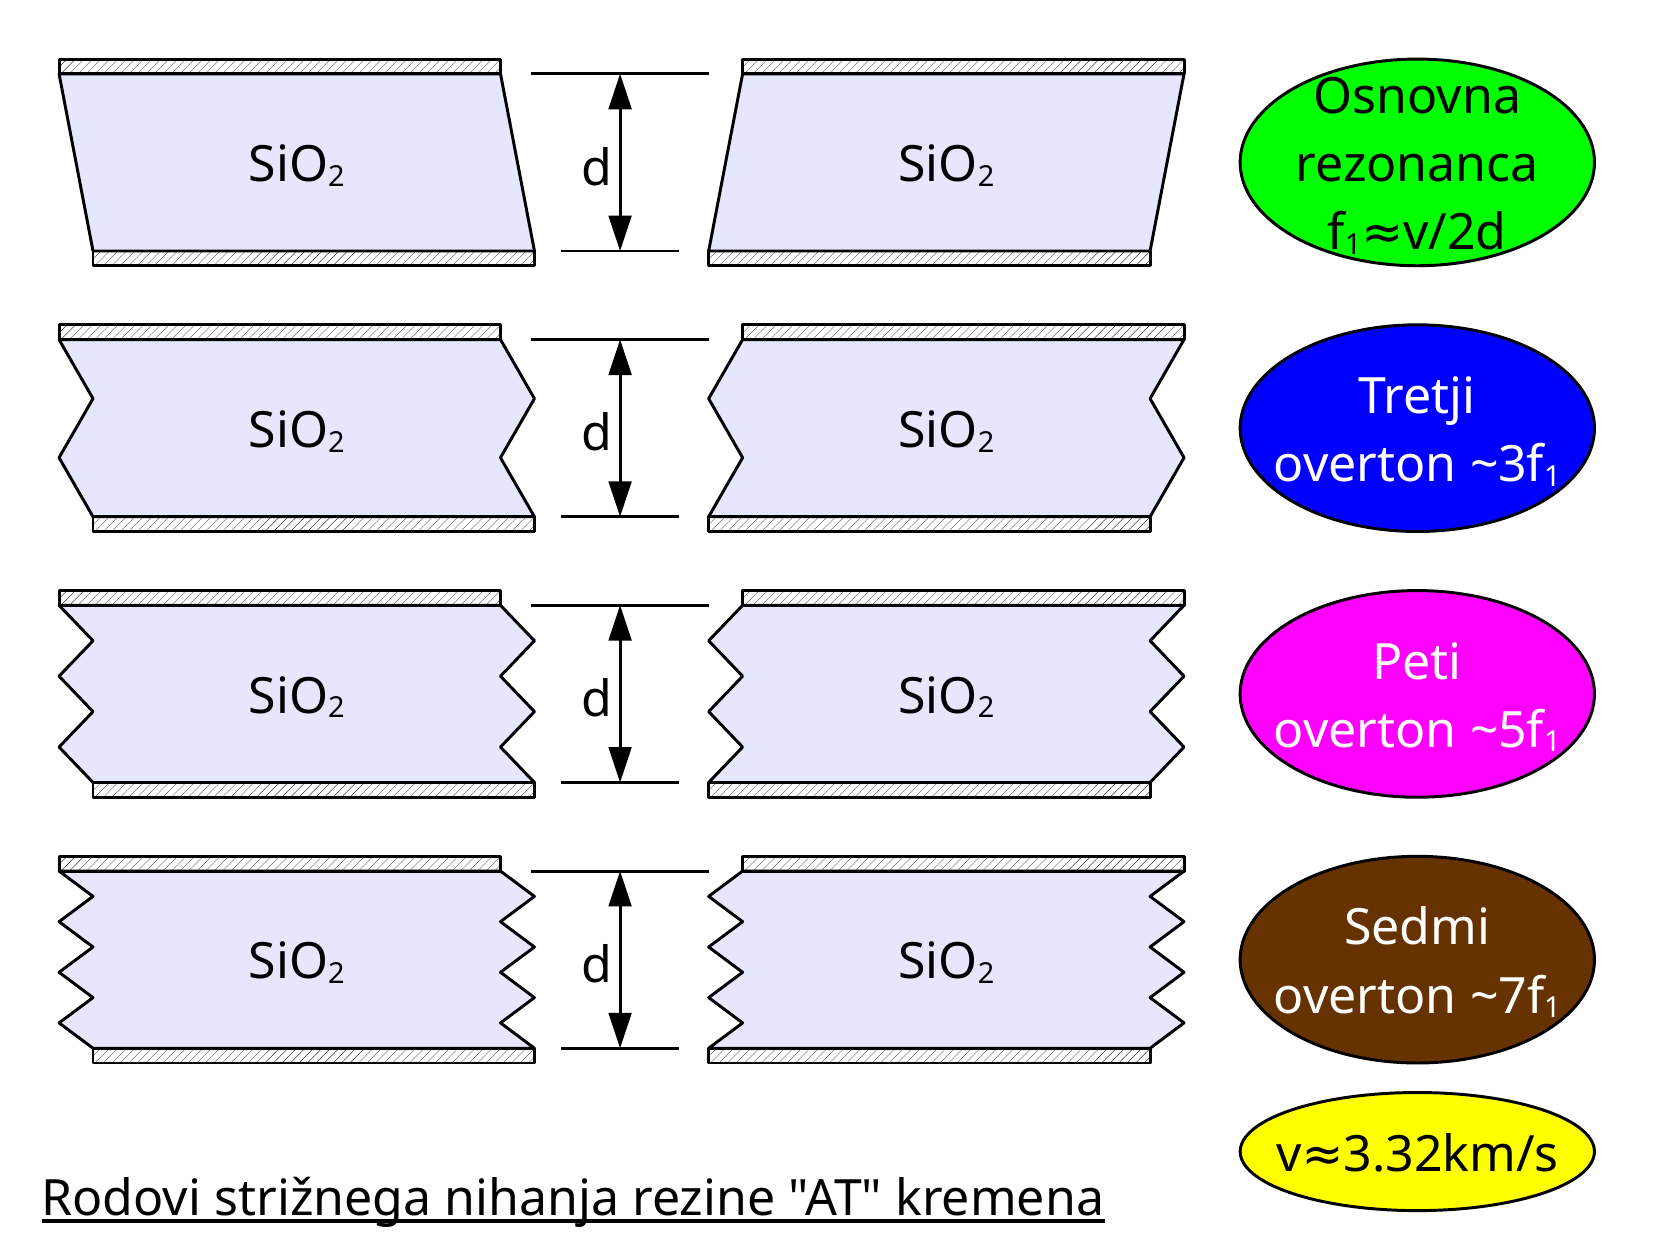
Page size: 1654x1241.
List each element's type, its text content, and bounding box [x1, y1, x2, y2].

text_box SiO2 [708, 871, 1185, 1048]
text_box [93, 516, 535, 532]
text_box [742, 856, 1185, 872]
text_box d [555, 388, 638, 467]
text_box [93, 782, 535, 798]
text_box Peti overton ~5f1 [1240, 590, 1595, 798]
text_box SiO2 [708, 605, 1185, 782]
text_box Rodovi strižnega nihanja rezine "AT" kremena [27, 1154, 1137, 1231]
text_box SiO2 [59, 871, 535, 1049]
text_box v≈3.32km/s [1240, 1092, 1595, 1211]
text_box d [555, 919, 638, 999]
text_box [59, 590, 501, 606]
text_box [59, 324, 501, 340]
text_box Osnovna rezonanca f1≈v/2d [1240, 59, 1595, 266]
text_box [742, 59, 1185, 74]
text_box [742, 590, 1185, 606]
text_box d [555, 654, 638, 733]
text_box d [555, 122, 638, 201]
text_box [742, 324, 1185, 340]
text_box [93, 250, 535, 266]
text_box Sedmi overton ~7f1 [1240, 856, 1595, 1063]
text_box SiO2 [708, 74, 1185, 250]
text_box SiO2 [59, 605, 535, 783]
text_box [708, 250, 1151, 266]
text_box SiO2 [59, 340, 535, 517]
text_box SiO2 [59, 74, 535, 251]
text_box [708, 516, 1151, 532]
text_box [59, 856, 501, 872]
text_box SiO2 [708, 340, 1185, 516]
text_box [708, 1048, 1151, 1063]
text_box Tretji overton ~3f1 [1240, 324, 1595, 532]
text_box [93, 1048, 535, 1063]
text_box [708, 782, 1151, 798]
text_box [59, 59, 501, 74]
